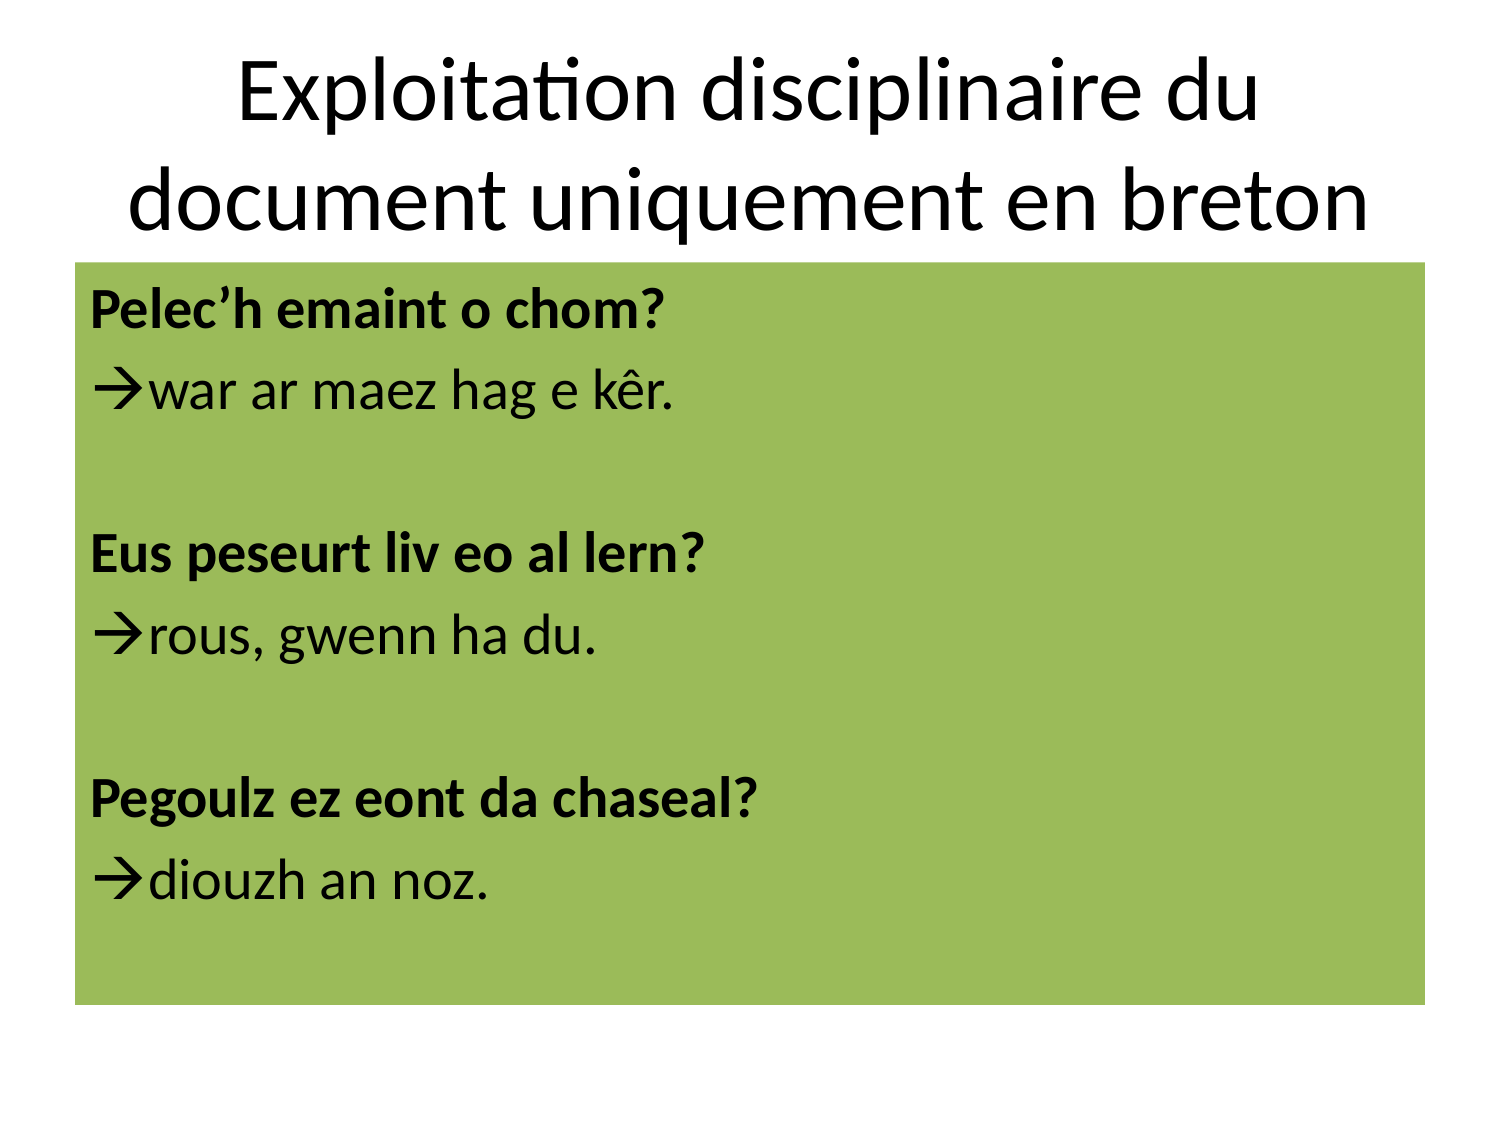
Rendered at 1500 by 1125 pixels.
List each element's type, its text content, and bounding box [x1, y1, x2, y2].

title Exploitation disciplinaire du document uniquement en breton [75, 45, 1425, 233]
list Pelec’h emaint o chom? war ar maez hag e kêr. Eus peseurt liv eo al lern? rous, gwenn ha du. Pegoulz ez eont da chaseal? diouzh an noz. [75, 262, 1425, 1005]
